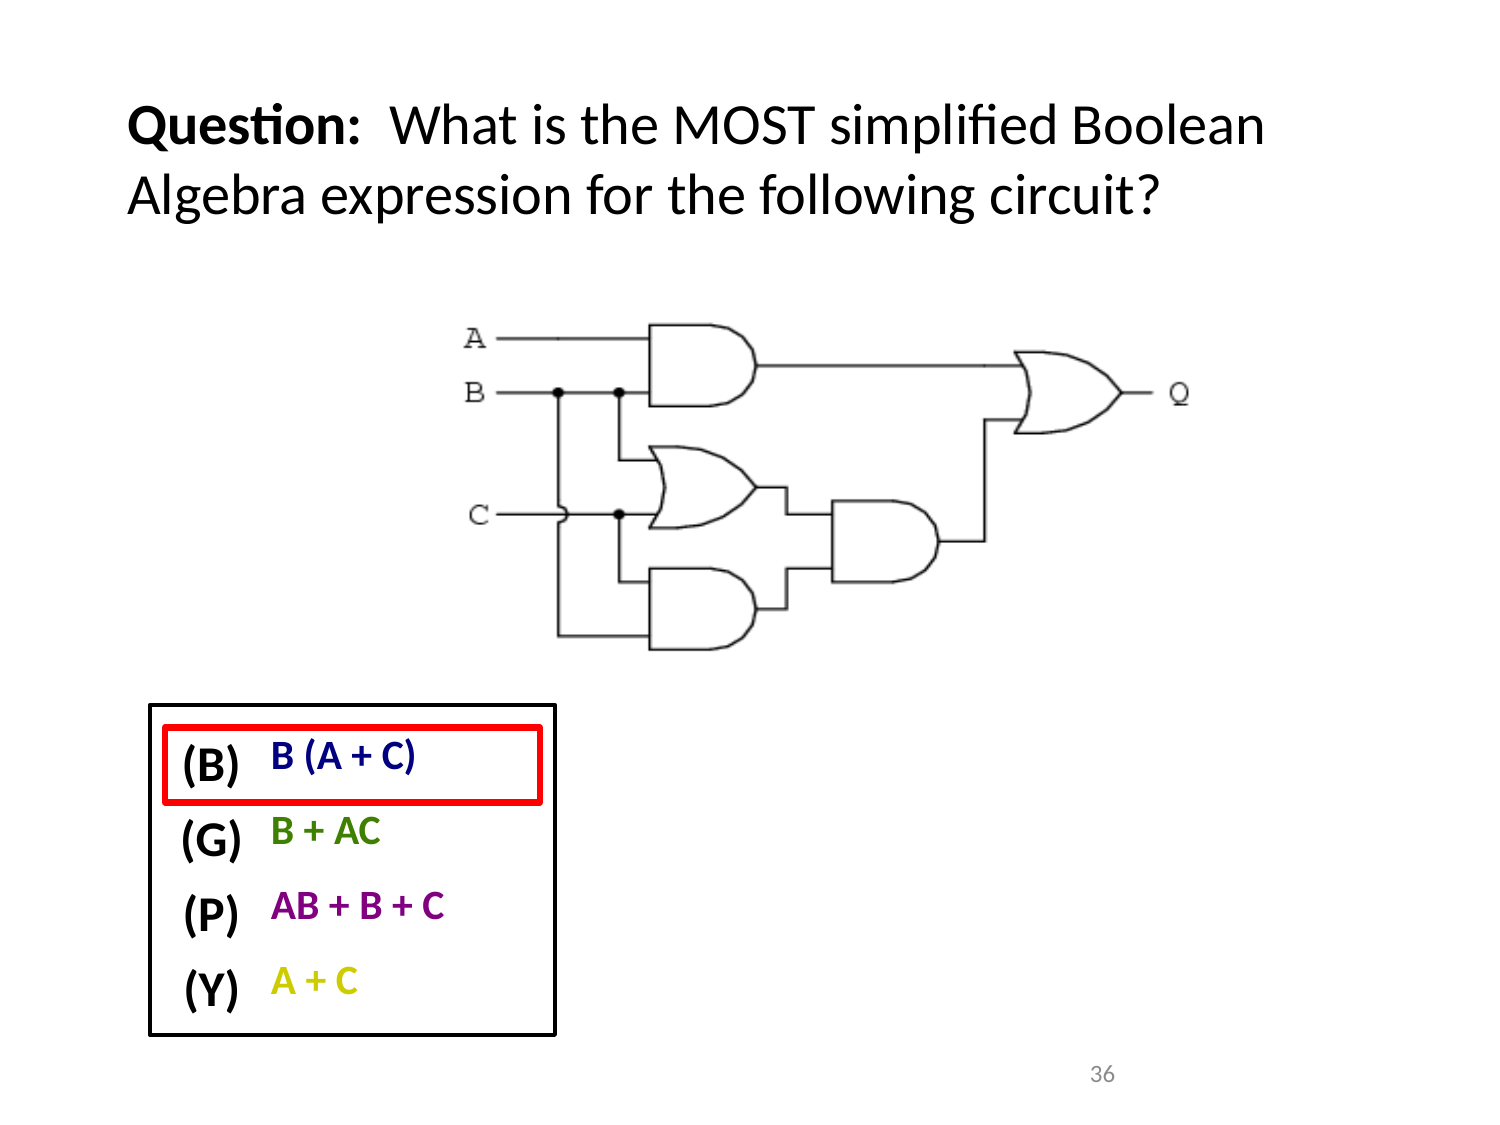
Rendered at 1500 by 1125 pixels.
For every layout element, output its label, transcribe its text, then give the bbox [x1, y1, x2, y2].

text_box Question: What is the MOST simplified Boolean Algebra expression for the following circuit? [112, 79, 1313, 234]
text_box B (A + C) [256, 731, 537, 785]
text_box B + AC [258, 806, 541, 860]
slide_number <number> [1074, 1042, 1425, 1103]
picture [450, 314, 1201, 662]
text_box (Y) [168, 948, 256, 1024]
text_box (G) [165, 806, 258, 874]
text_box (P) [167, 873, 256, 949]
text_box (B) [168, 731, 256, 798]
text_box A + C [256, 945, 541, 1010]
text_box AB + B + C [256, 870, 541, 935]
text_box B (A + C) [256, 720, 541, 724]
text_box B + AC [256, 795, 537, 799]
